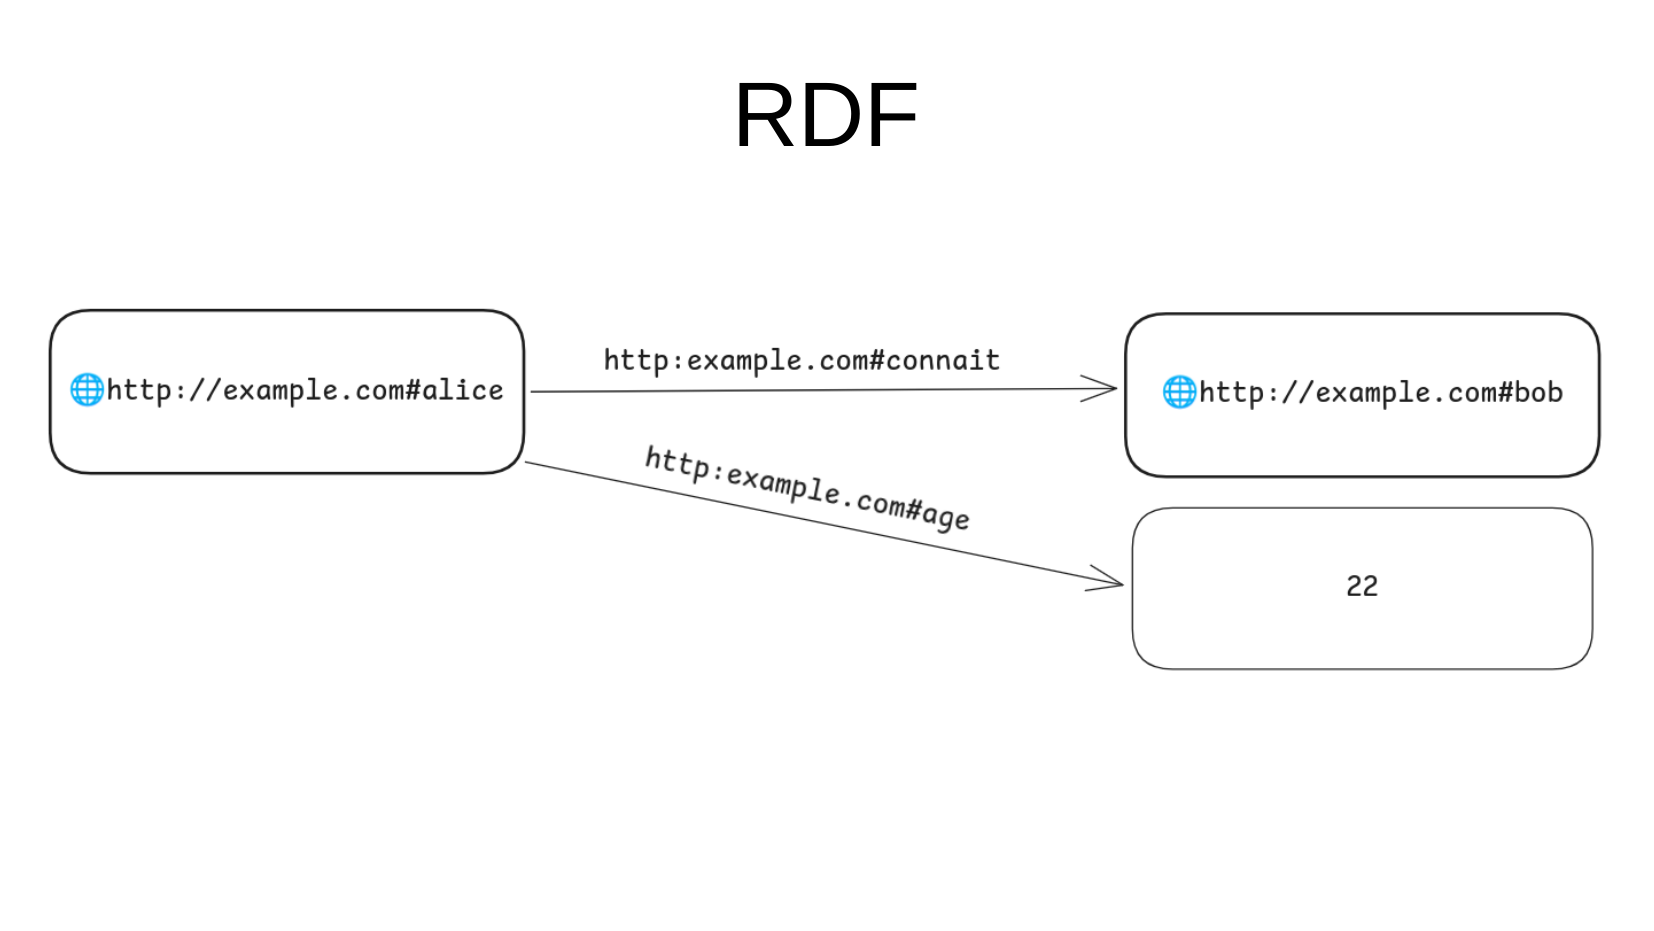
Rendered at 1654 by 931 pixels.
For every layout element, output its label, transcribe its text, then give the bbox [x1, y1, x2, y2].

picture [4, 201, 1654, 736]
title RDF [82, 37, 1571, 193]
